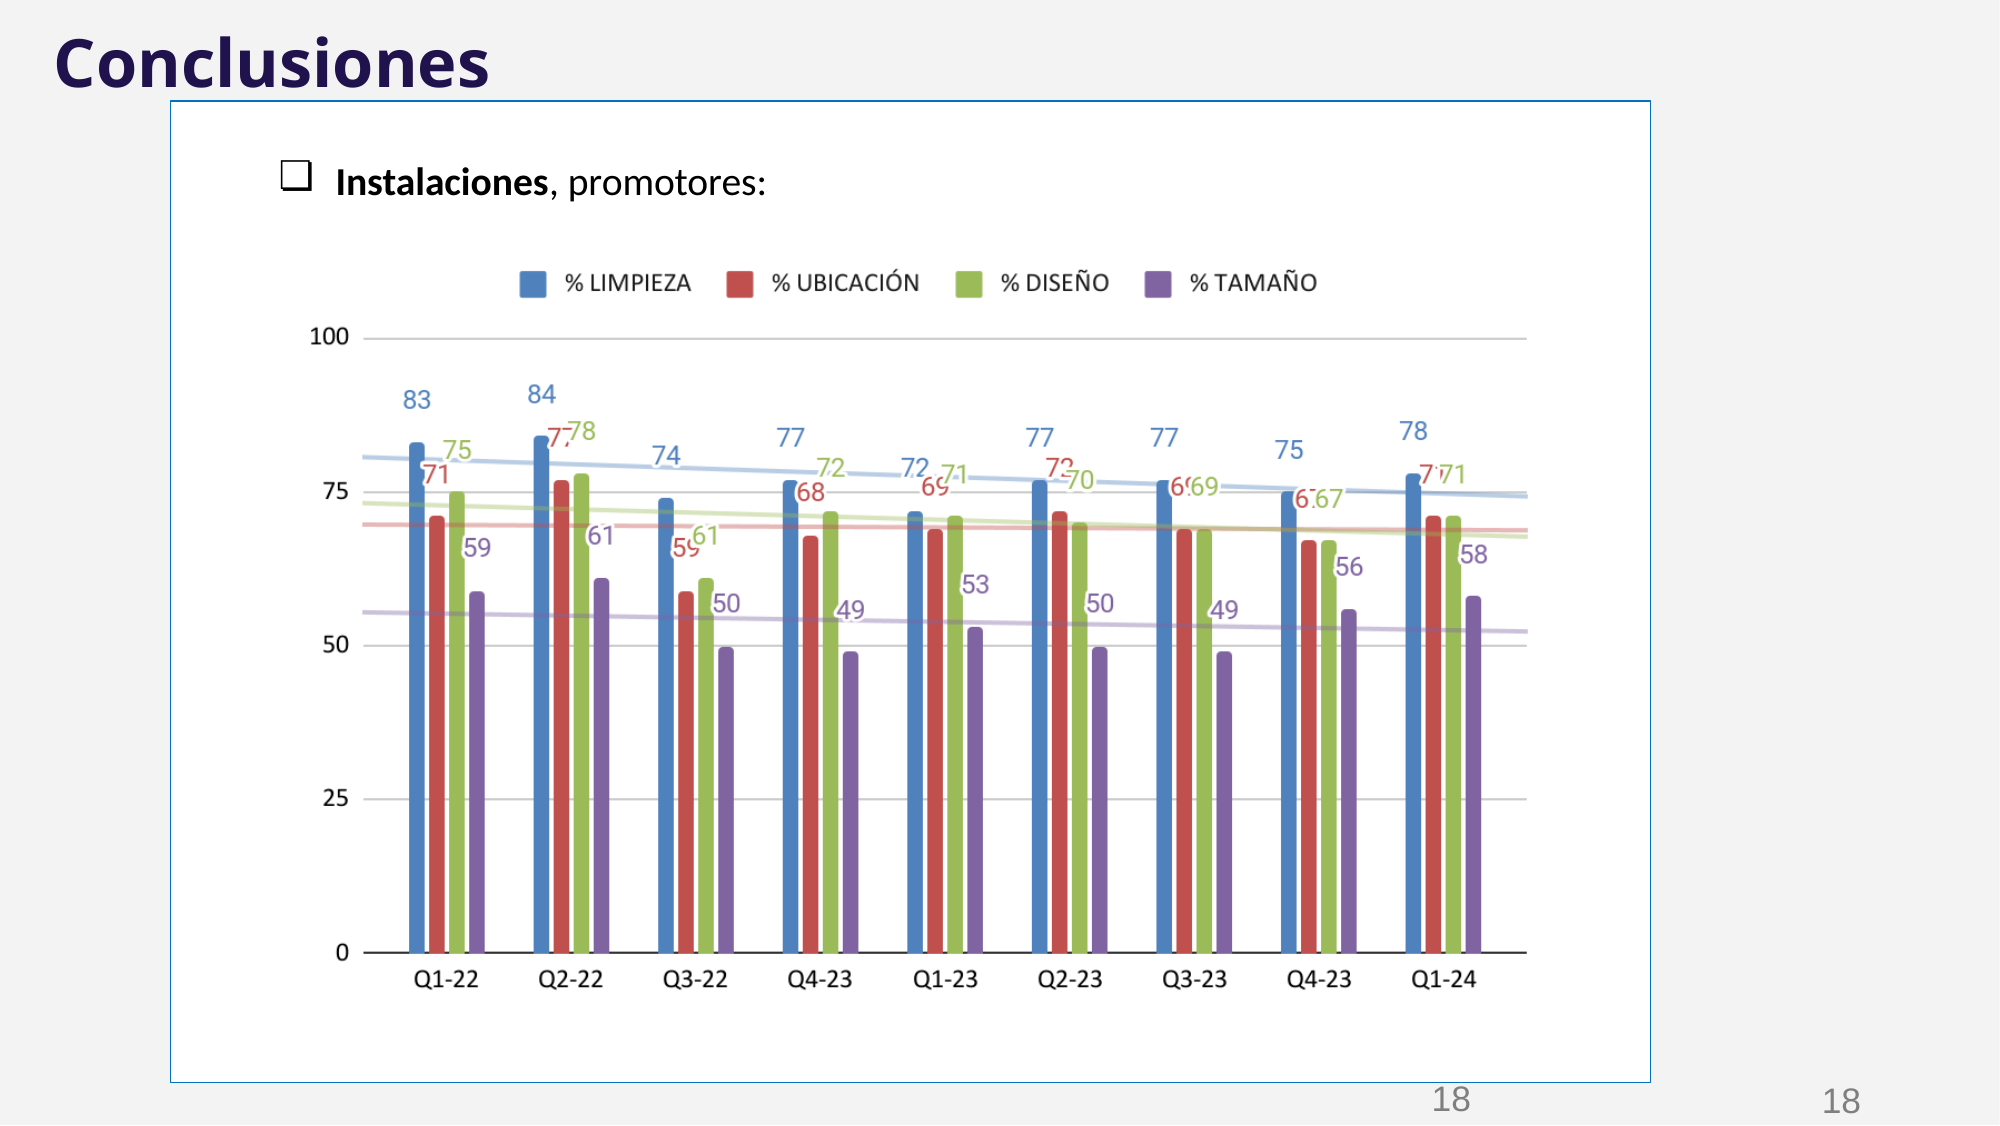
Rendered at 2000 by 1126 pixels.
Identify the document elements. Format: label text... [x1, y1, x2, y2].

text_box <number> [1413, 1067, 1881, 1126]
text_box Instalaciones, promotores: [170, 100, 1651, 1083]
picture [269, 231, 1568, 1034]
text_box Conclusiones [53, 0, 1946, 124]
